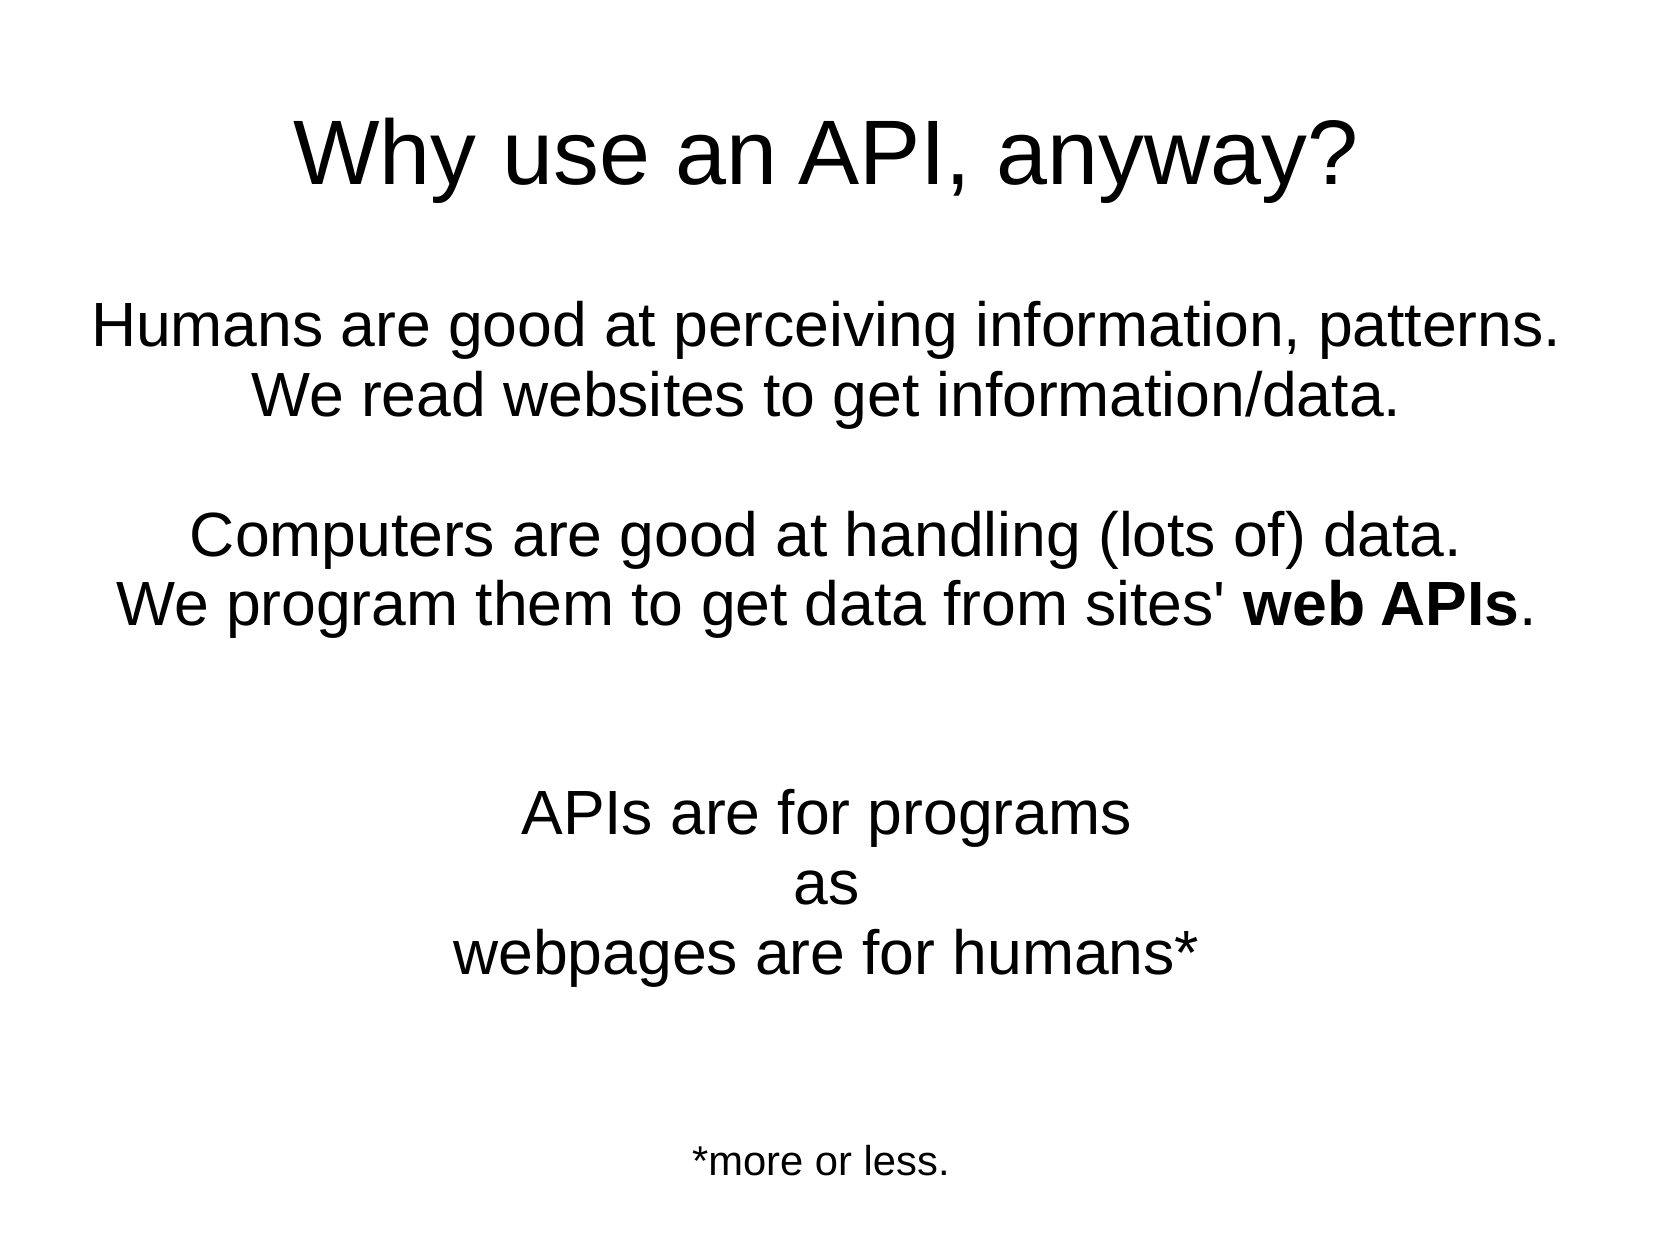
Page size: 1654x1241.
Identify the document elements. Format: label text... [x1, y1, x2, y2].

subtitle Humans are good at perceiving information, patterns. We read websites to get information/data. Computers are good at handling (lots of) data. We program them to get data from sites' web APIs. APIs are for programs as webpages are for humans* *more or less. [82, 290, 1571, 1187]
title Why use an API, anyway? [82, 49, 1571, 257]
